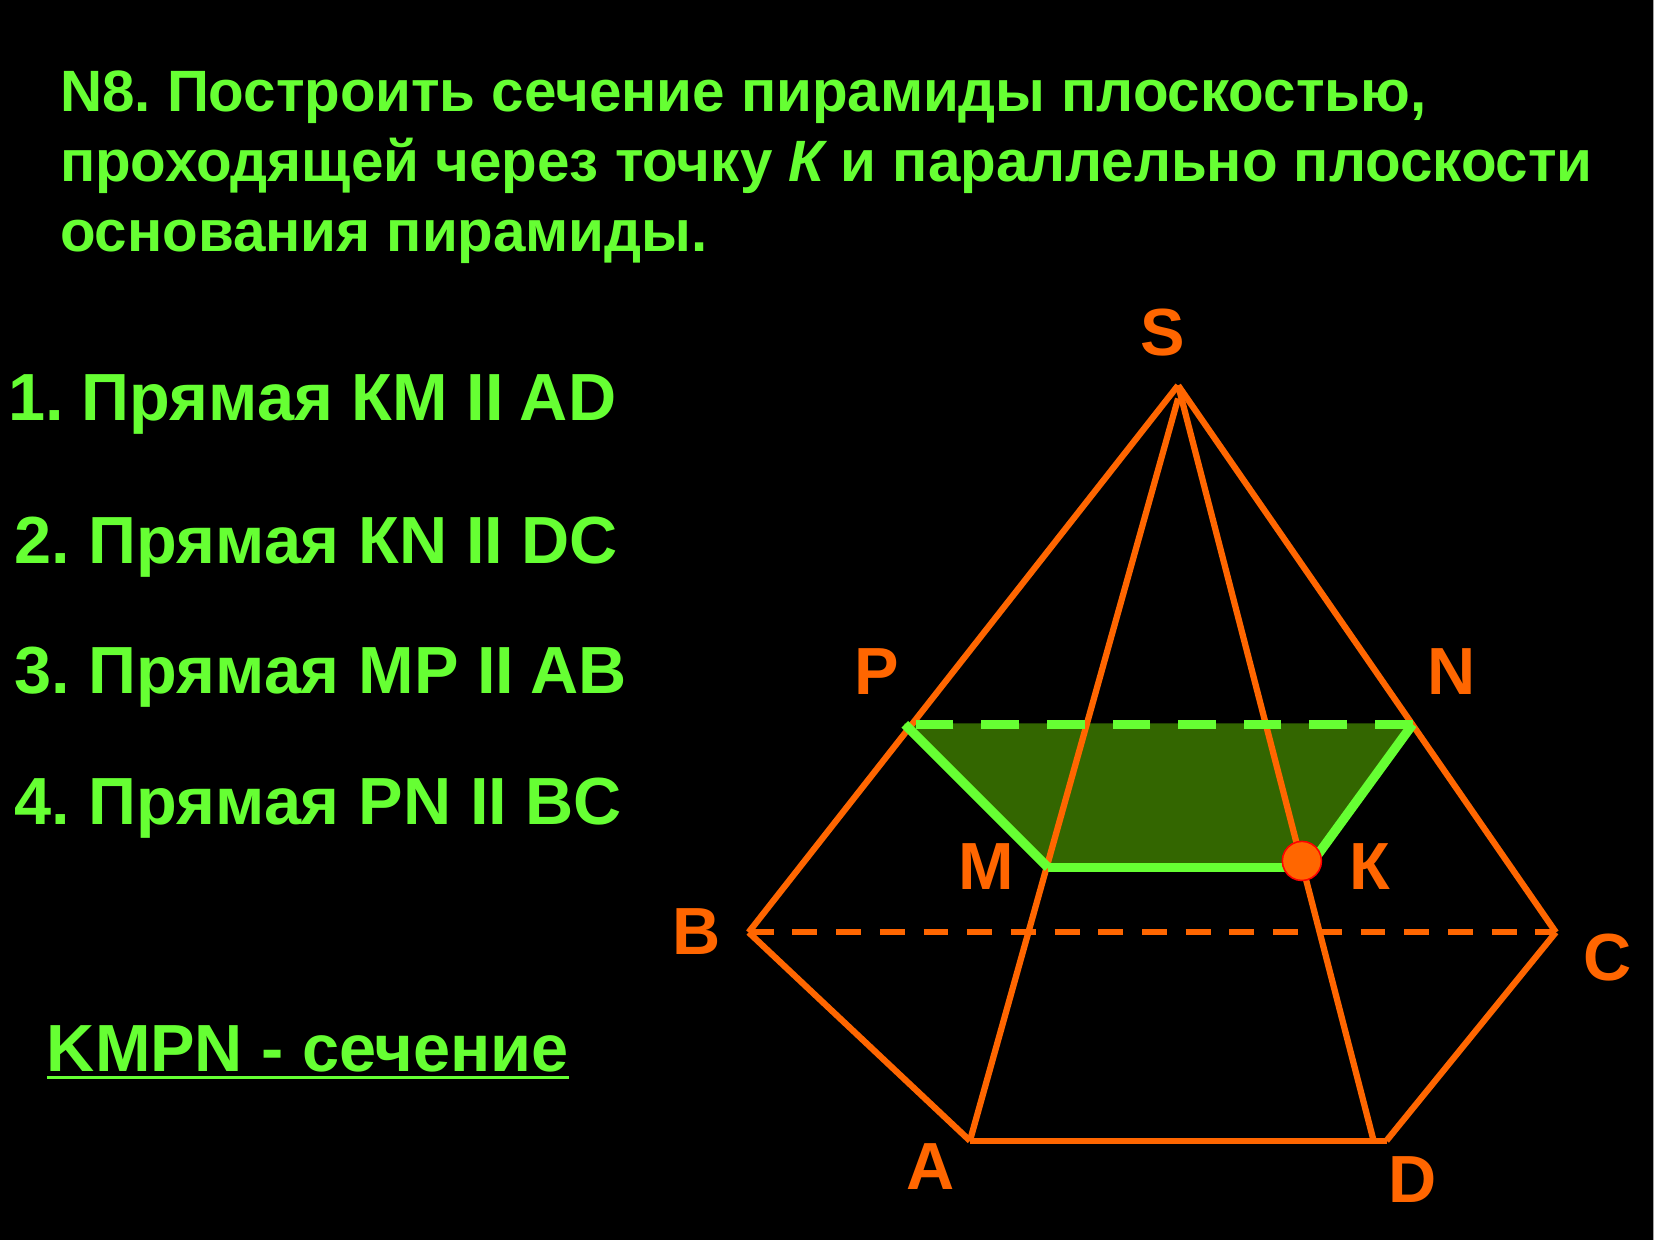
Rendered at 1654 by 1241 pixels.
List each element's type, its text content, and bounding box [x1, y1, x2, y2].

text_box D [1373, 1127, 1517, 1224]
text_box 3. Прямая МP II AB [0, 619, 769, 715]
text_box N8. Построить сечение пирамиды плоскостью, проходящей через точку К и параллельно плоскости основания пирамиды. [45, 45, 1609, 272]
text_box 1. Прямая КМ II AD [0, 346, 762, 442]
text_box [1065, 724, 1402, 881]
text_box С [1568, 906, 1654, 1002]
text_box К [1334, 815, 1478, 911]
text_box В [657, 880, 801, 976]
text_box N [1412, 620, 1556, 716]
text_box M [943, 815, 1088, 911]
text_box 4. Прямая PN II BC [0, 750, 769, 846]
text_box KMPN - сечение [32, 997, 697, 1093]
text_box [918, 724, 1081, 815]
text_box S [1126, 281, 1270, 377]
text_box К [1334, 815, 1340, 823]
text_box P [839, 620, 983, 716]
text_box 2. Прямая КN II DC [0, 489, 769, 586]
text_box А [891, 1114, 1036, 1211]
